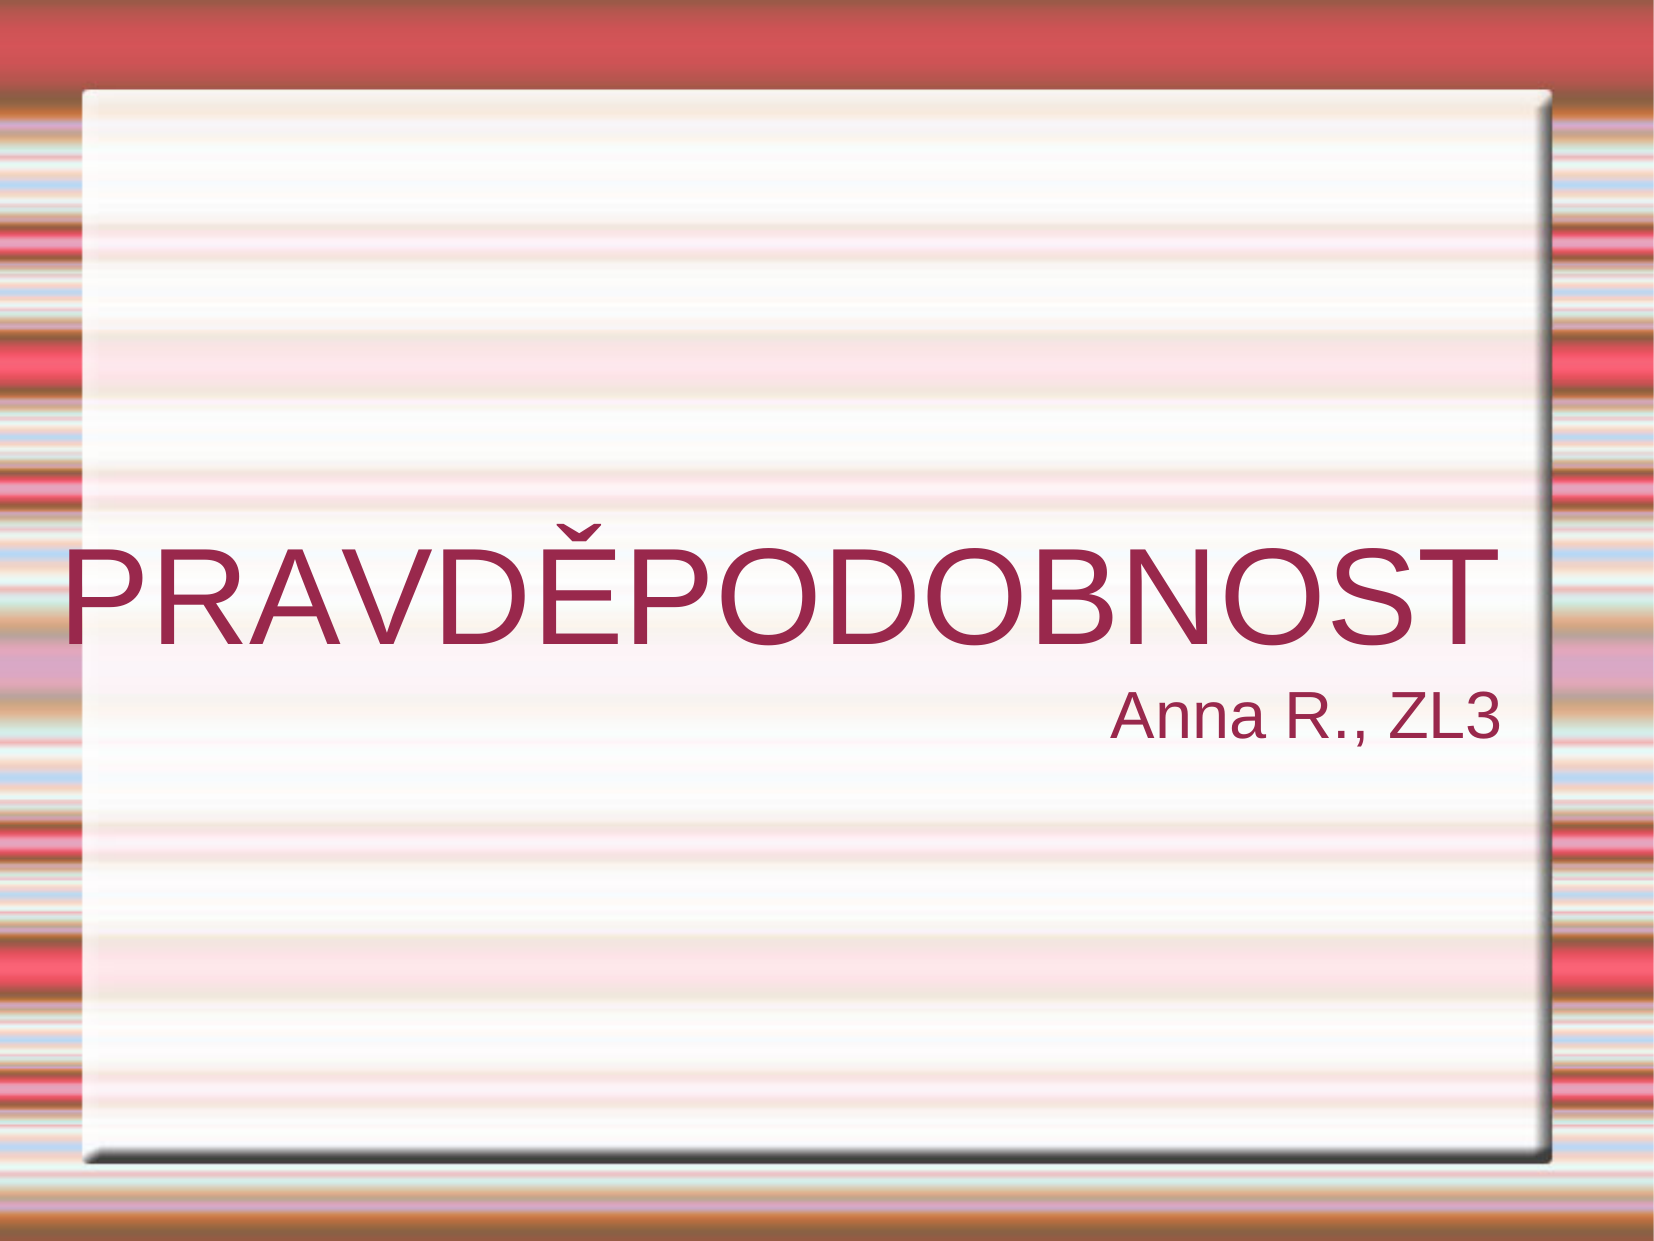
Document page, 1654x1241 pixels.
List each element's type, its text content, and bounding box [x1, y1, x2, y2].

subtitle PRAVDĚPODOBNOST Anna R., ZL3 [59, 505, 1595, 754]
